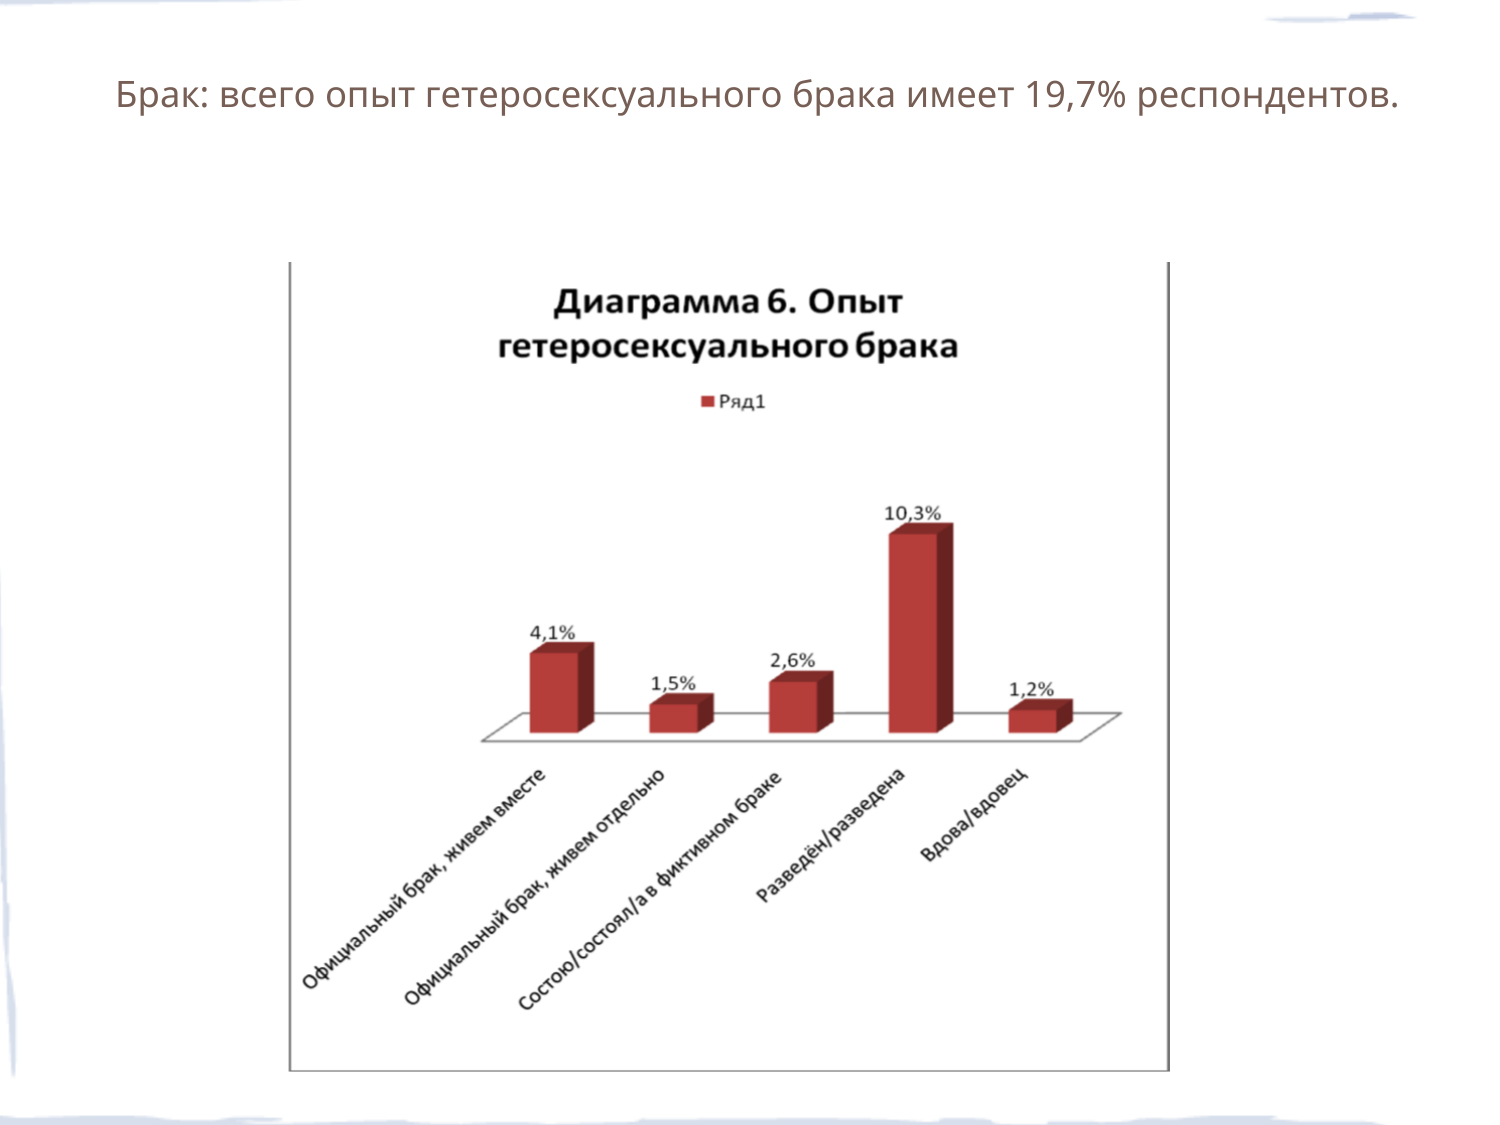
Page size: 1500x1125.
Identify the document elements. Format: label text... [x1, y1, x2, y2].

title Брак: всего опыт гетеросексуального брака имеет 19,7% респондентов. [100, 37, 1438, 200]
picture [0, 0, 1500, 1125]
